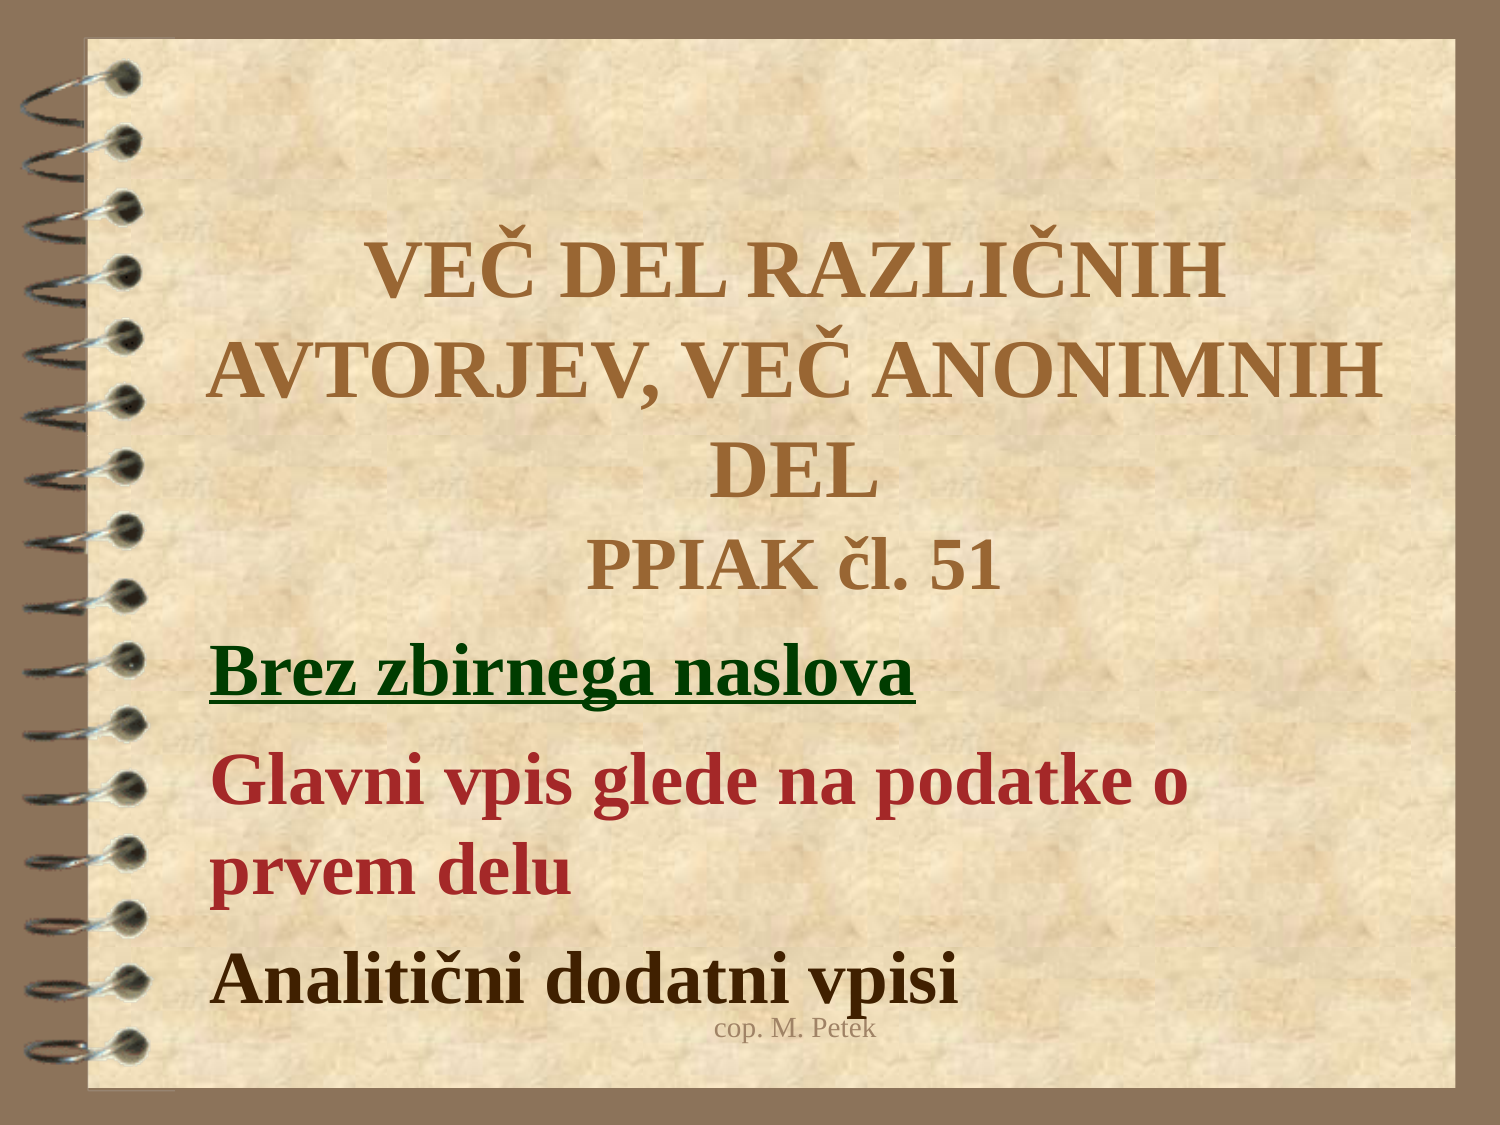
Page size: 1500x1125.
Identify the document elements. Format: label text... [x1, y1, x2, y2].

subtitle Brez zbirnega naslova Glavni vpis glede na podatke o prvem delu Analitični dodatni vpisi [194, 613, 1321, 1059]
title VEČ DEL RAZLIČNIH AVTORJEV, VEČ ANONIMNIH DEL PPIAK čl. 51 [157, 206, 1433, 613]
picture [0, 0, 1456, 1125]
